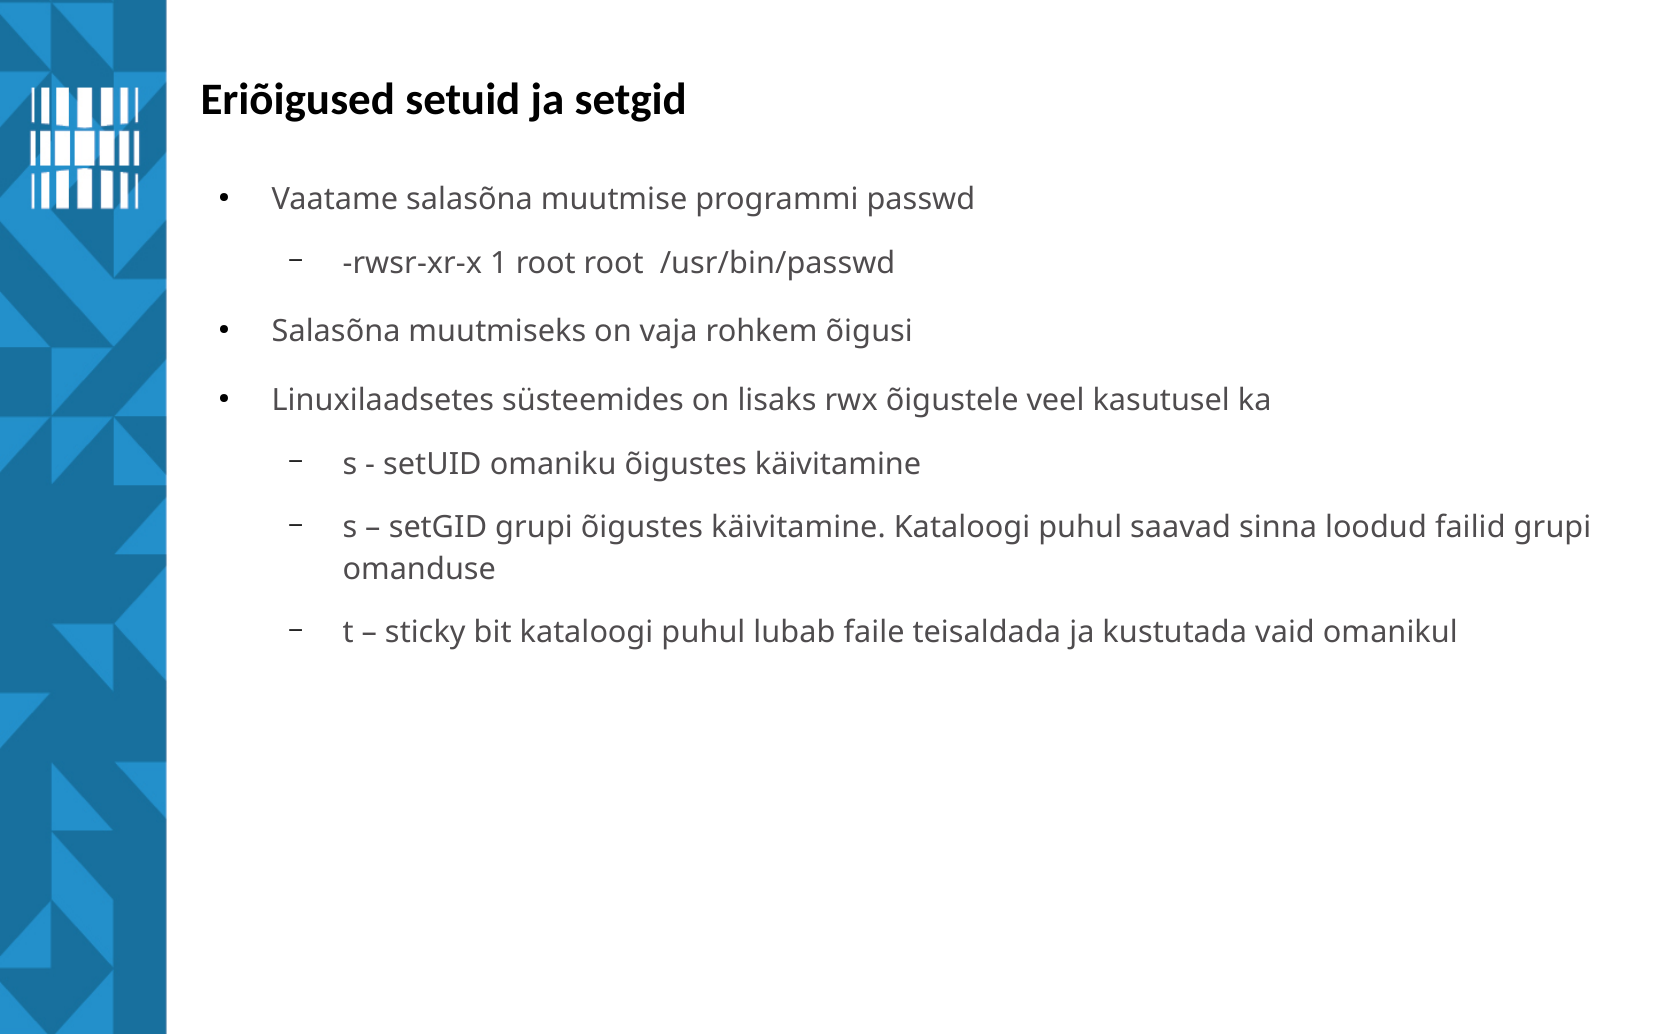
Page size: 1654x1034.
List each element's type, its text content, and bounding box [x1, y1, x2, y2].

list Vaatame salasõna muutmise programmi passwd -rwsr-xr-x 1 root root /usr/bin/passwd Salasõna muutmiseks on vaja rohkem õigusi Linuxilaadsetes süsteemides on lisaks rwx õigustele veel kasutusel ka s - setUID omaniku õigustes käivitamine s – setGID grupi õigustes käivitamine. Kataloogi puhul saavad sinna loodud failid grupi omanduse t – sticky bit kataloogi puhul lubab faile teisaldada ja kustutada vaid omanikul [200, 176, 1595, 975]
picture [42, 108, 132, 208]
title Eriõigused setuid ja setgid [200, 41, 1595, 166]
